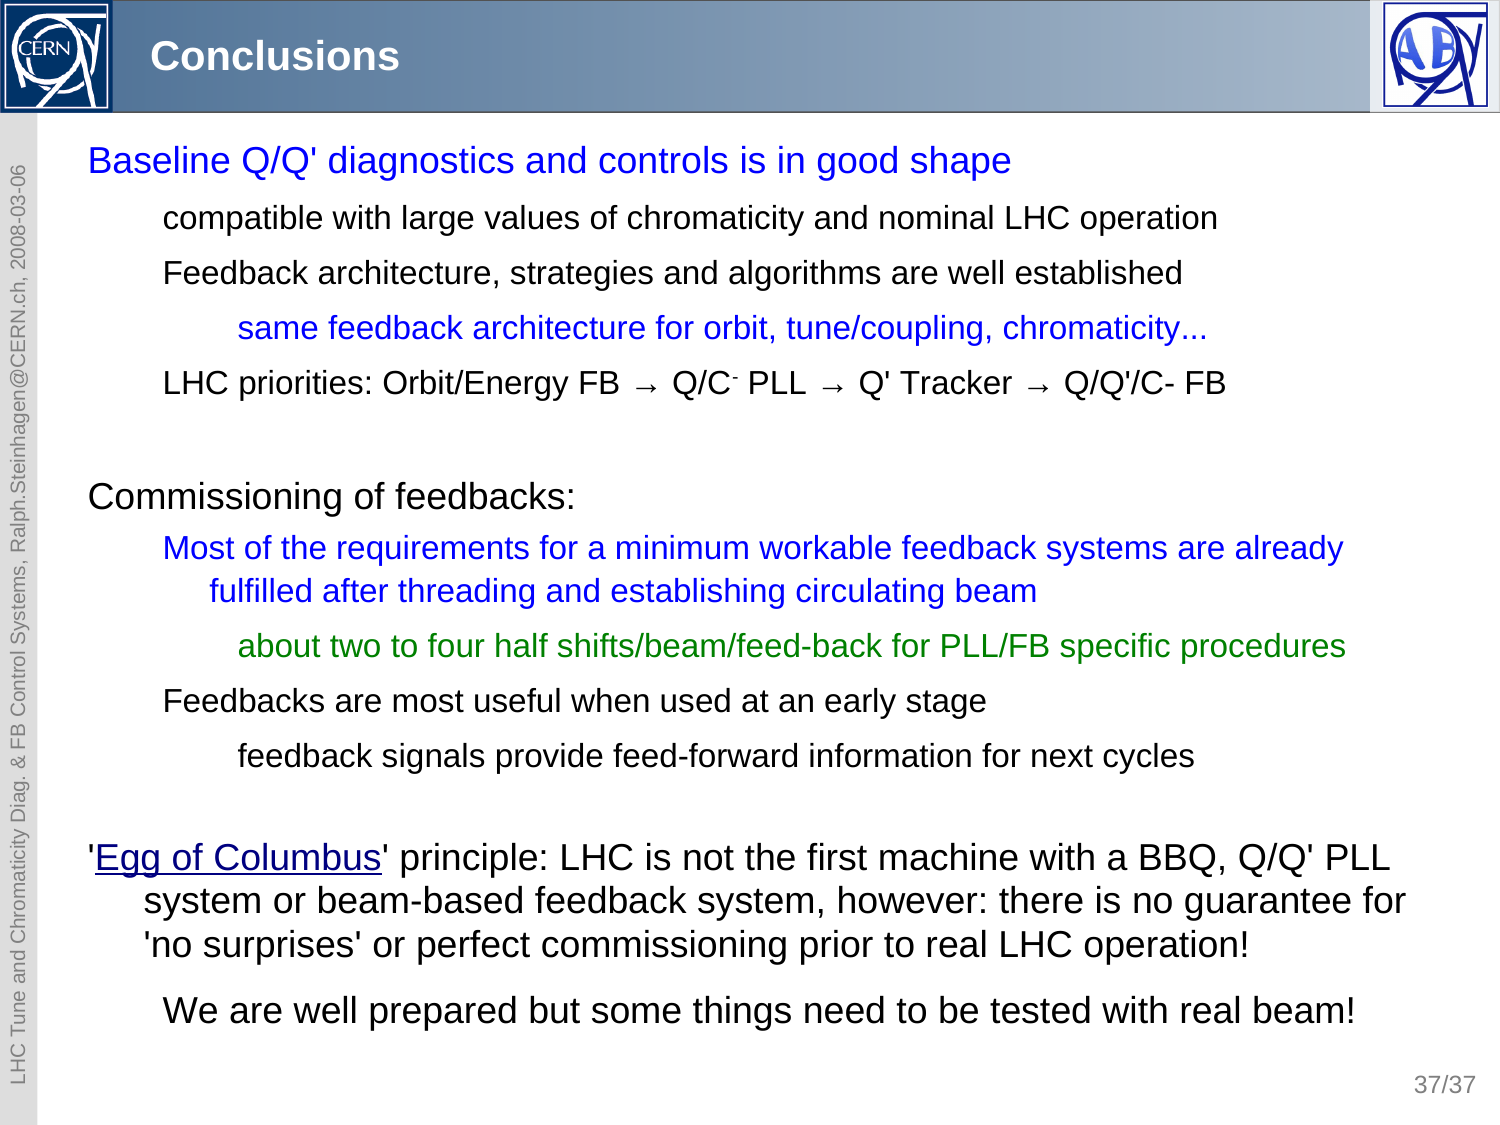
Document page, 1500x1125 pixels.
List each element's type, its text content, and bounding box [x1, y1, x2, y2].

picture [1382, 1, 1489, 108]
title Conclusions [150, 0, 1335, 113]
list Baseline Q/Q' diagnostics and controls is in good shape compatible with large values of chromaticity and nominal LHC operation Feedback architecture, strategies and algorithms are well established same feedback architecture for orbit, tune/coupling, chromaticity... LHC priorities: Orbit/Energy FB → Q/C- PLL → Q' Tracker → Q/Q'/C- FB Commissioning of feedbacks: Most of the requirements for a minimum workable feedback systems are already fulfilled after threading and establishing circulating beam about two to four half shifts/beam/feed-back for PLL/FB specific procedures Feedbacks are most useful when used at an early stage feedback signals provide feed-forward information for next cycles 'Egg of Columbus' principle: LHC is not the first machine with a BBQ, Q/Q' PLL system or beam-based feedback system, however: there is no guarantee for 'no surprises' or perfect commissioning prior to real LHC operation! We are well prepared but some things need to be tested with real beam! [87, 137, 1438, 1063]
picture [0, 0, 113, 113]
